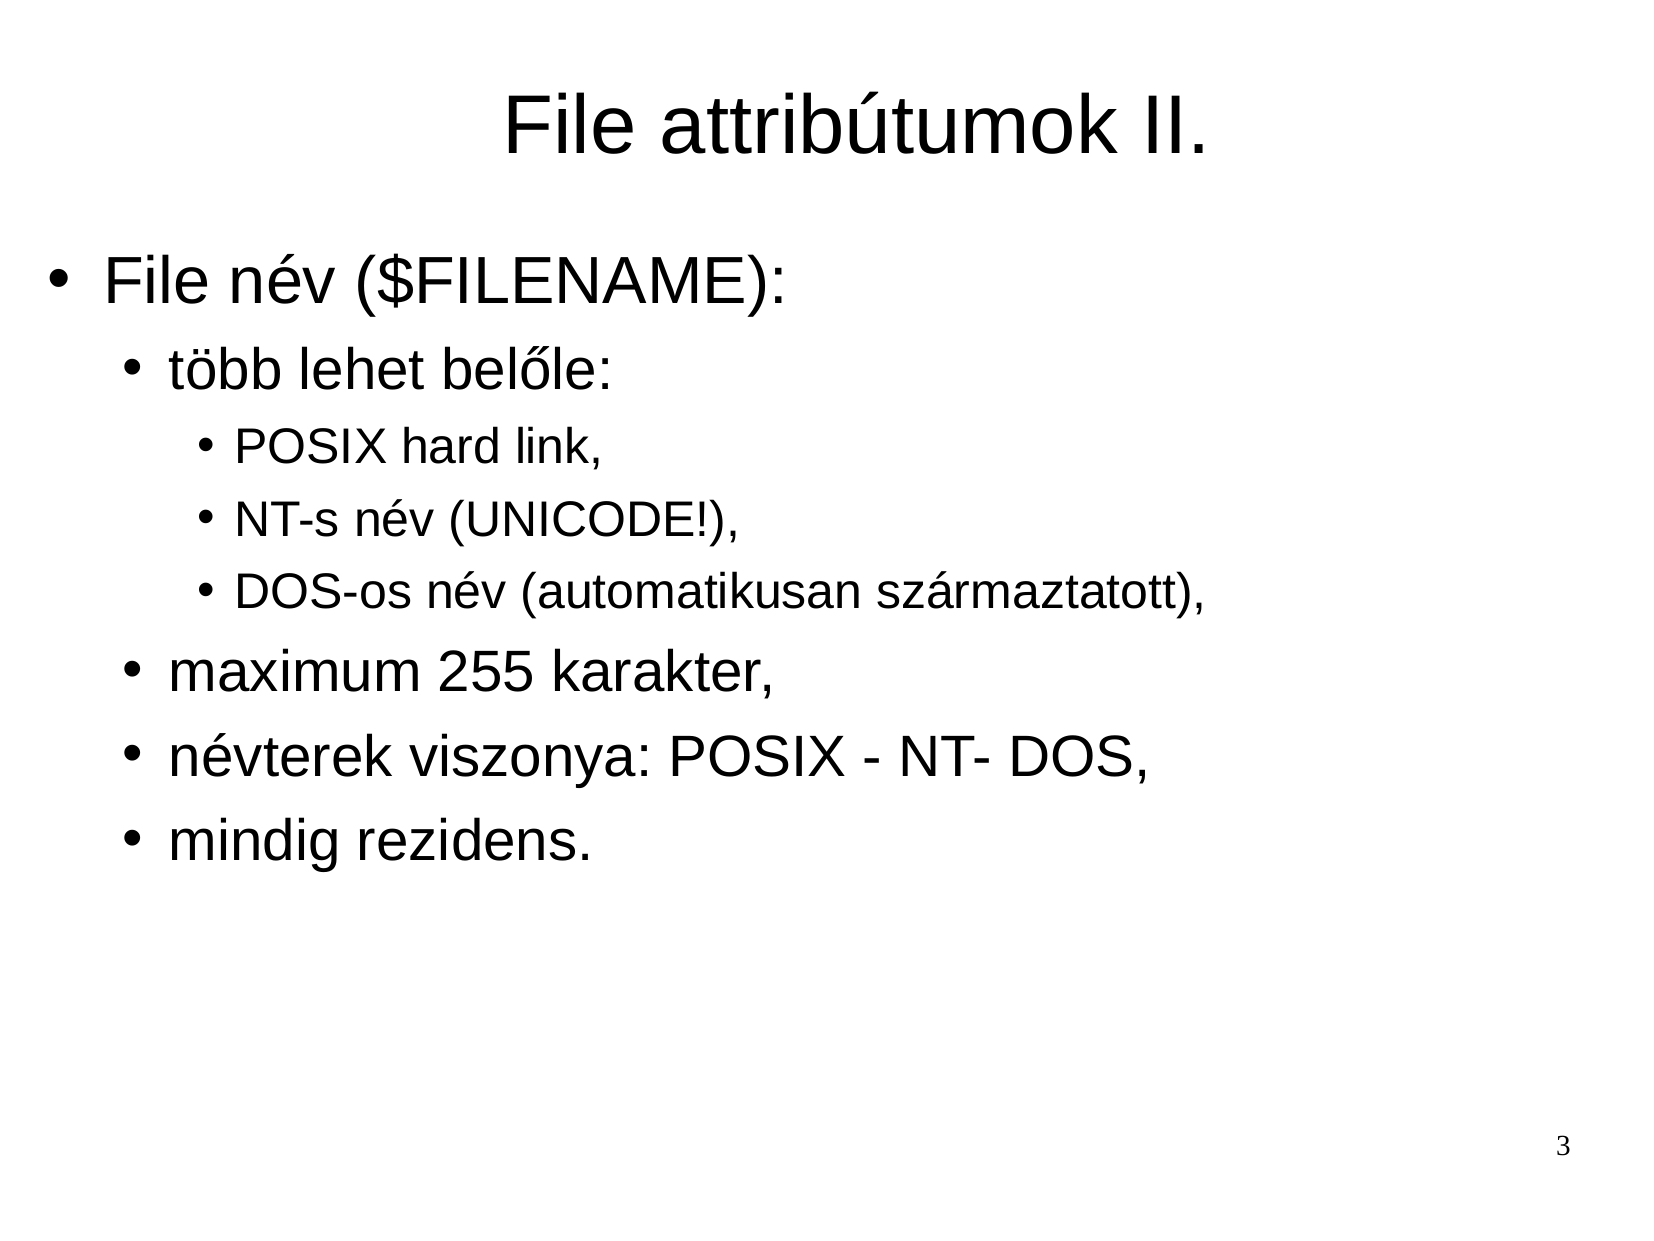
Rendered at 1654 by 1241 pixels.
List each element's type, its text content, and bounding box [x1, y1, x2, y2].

title File attribútumok II. [136, 47, 1543, 193]
list File név ($FILENAME): több lehet belőle: POSIX hard link, NT-s név (UNICODE!), DOS-os név (automatikusan származtatott), maximum 255 karakter, névterek viszonya: POSIX - NT- DOS, mindig rezidens. [32, 229, 1622, 1194]
